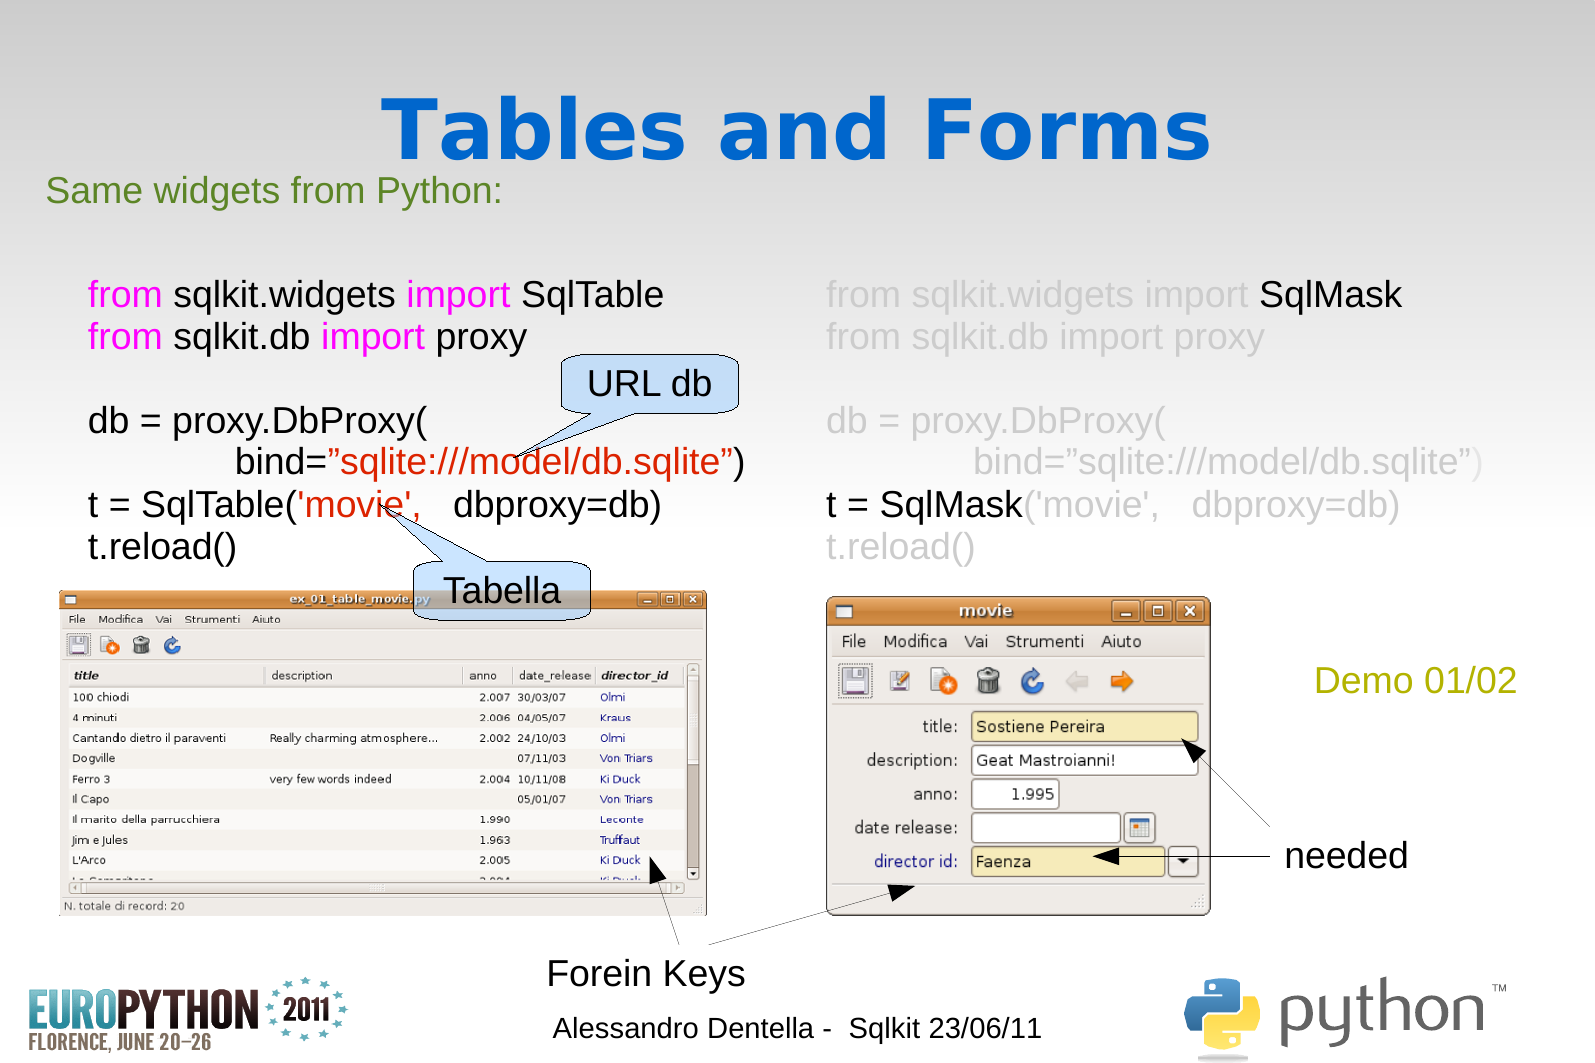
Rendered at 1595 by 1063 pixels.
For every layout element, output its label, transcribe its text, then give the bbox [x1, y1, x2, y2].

picture [826, 596, 1211, 916]
picture [59, 590, 709, 916]
picture [29, 974, 355, 1058]
text_box Same widgets from Python: [30, 162, 519, 220]
text_box Tabella [379, 503, 591, 621]
text_box Forein Keys [531, 944, 761, 1002]
text_box URL db [513, 354, 739, 458]
title Tables and Forms [79, 42, 1515, 220]
text_box Demo 01/02 [1299, 651, 1533, 709]
text_box needed [1269, 826, 1509, 943]
text_box from sqlkit.widgets import SqlMask from sqlkit.db import proxy db = proxy.DbProxy( bind=”sqlite:///model/db.sqlite”) t = SqlMask('movie', dbproxy=db) t.reload() [811, 265, 1506, 575]
text_box from sqlkit.widgets import SqlTable from sqlkit.db import proxy db = proxy.DbProxy( bind=”sqlite:///model/db.sqlite”) t = SqlTable('movie', dbproxy=db) t.reload() [73, 265, 768, 575]
